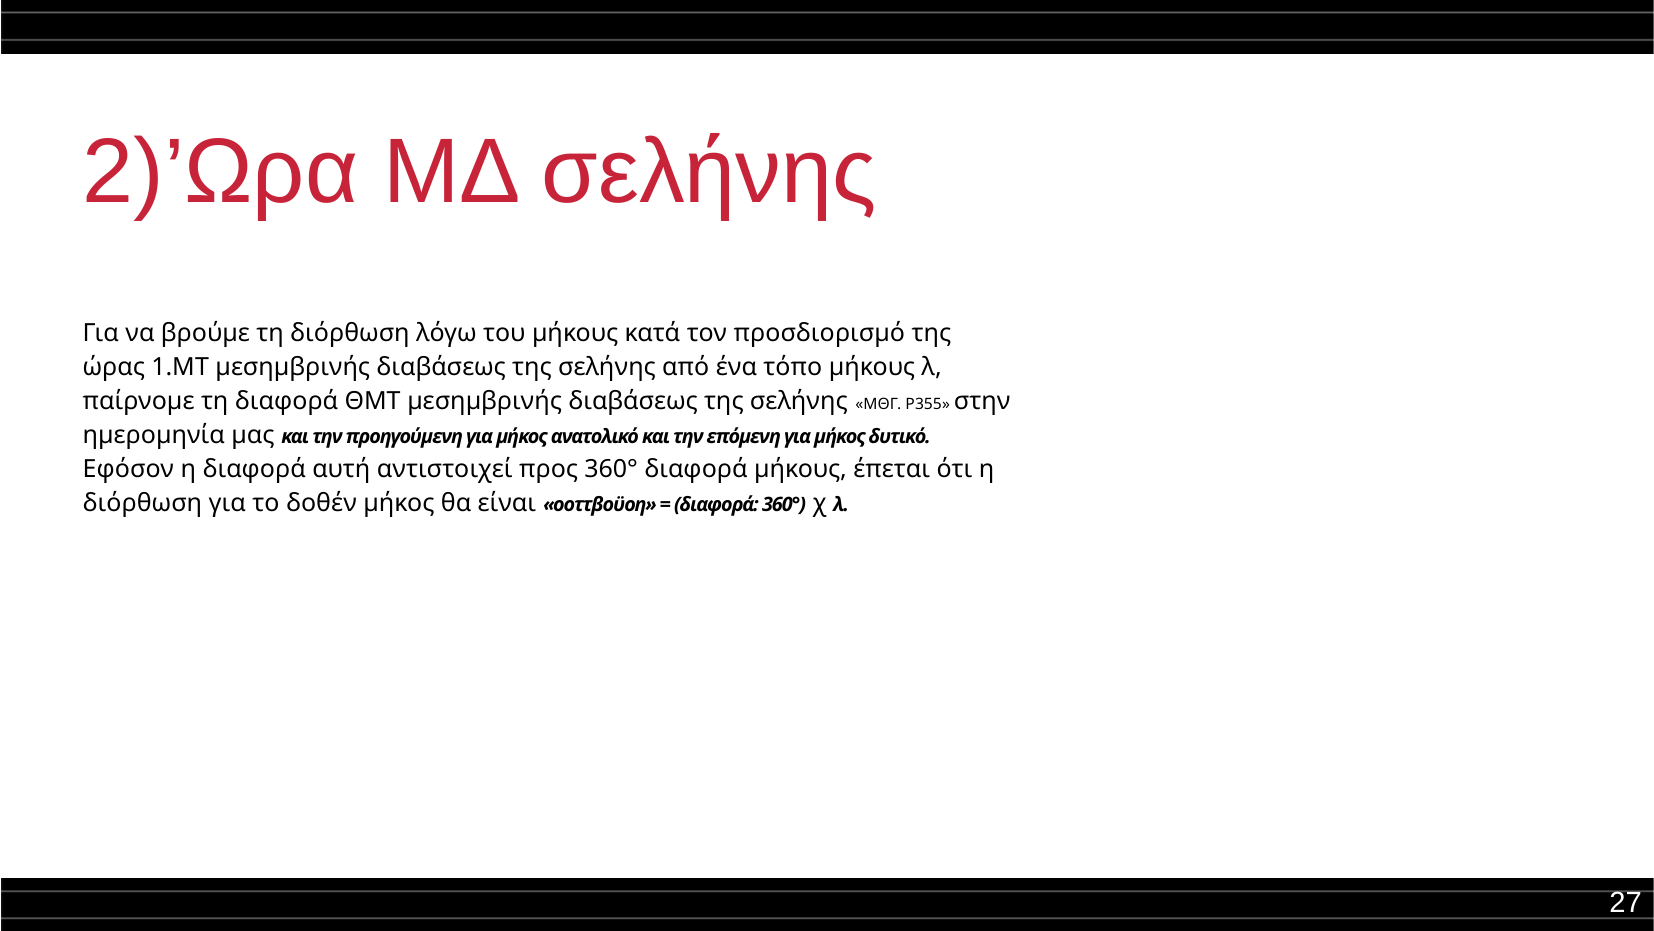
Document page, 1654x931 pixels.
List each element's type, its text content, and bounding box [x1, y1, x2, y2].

title 2)’Ωρα ΜΔ σελήνης [82, 92, 1571, 249]
list Για να βρούμε τη διόρθωση λόγω του μήκους κατά τον προσδιορισμό της ώρας 1.ΜΤ μεσημβρινής διαβάσεως της σελήνης από ένα τόπο μήκους λ, παίρνομε τη διαφορά ΘΜΤ μεσημβρινής διαβάσεως της σελήνης «Μθγ. Ρ355» στην ημερομηνία μας και την προηγούμενη για μήκος ανατολικό και την επόμενη για μήκος δυτικό. Εφόσον η διαφορά αυτή αντιστοιχεί προς 360° διαφορά μήκους, έπεται ότι η διόρθωση για το δοθέν μήκος θα είναι «οοττβοϋοη» = (διαφορά: 360°) χ λ. [82, 271, 1013, 826]
picture [1, 878, 1654, 931]
picture [1, 0, 1654, 54]
